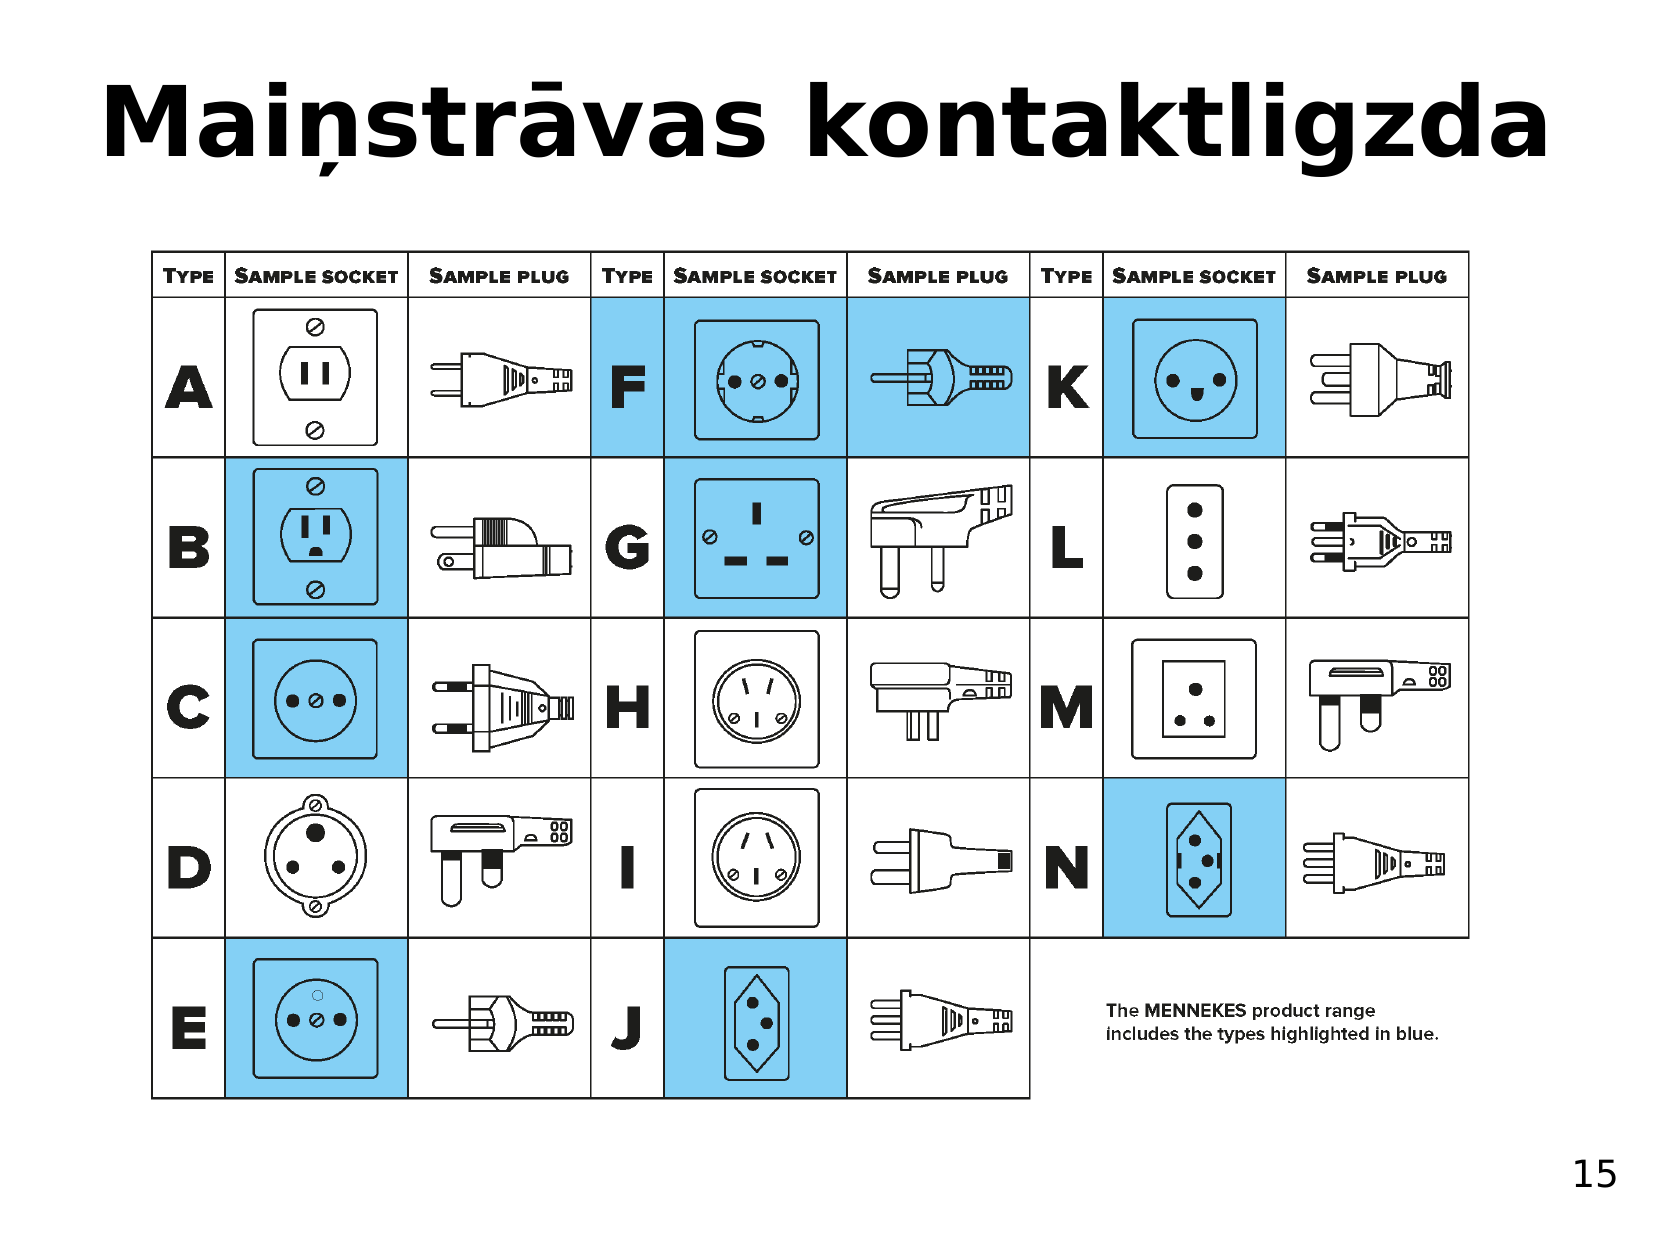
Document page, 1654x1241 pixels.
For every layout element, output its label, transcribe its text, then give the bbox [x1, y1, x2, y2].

picture [131, 224, 1489, 1186]
title Maiņstrāvas kontaktligzda [82, 49, 1571, 196]
